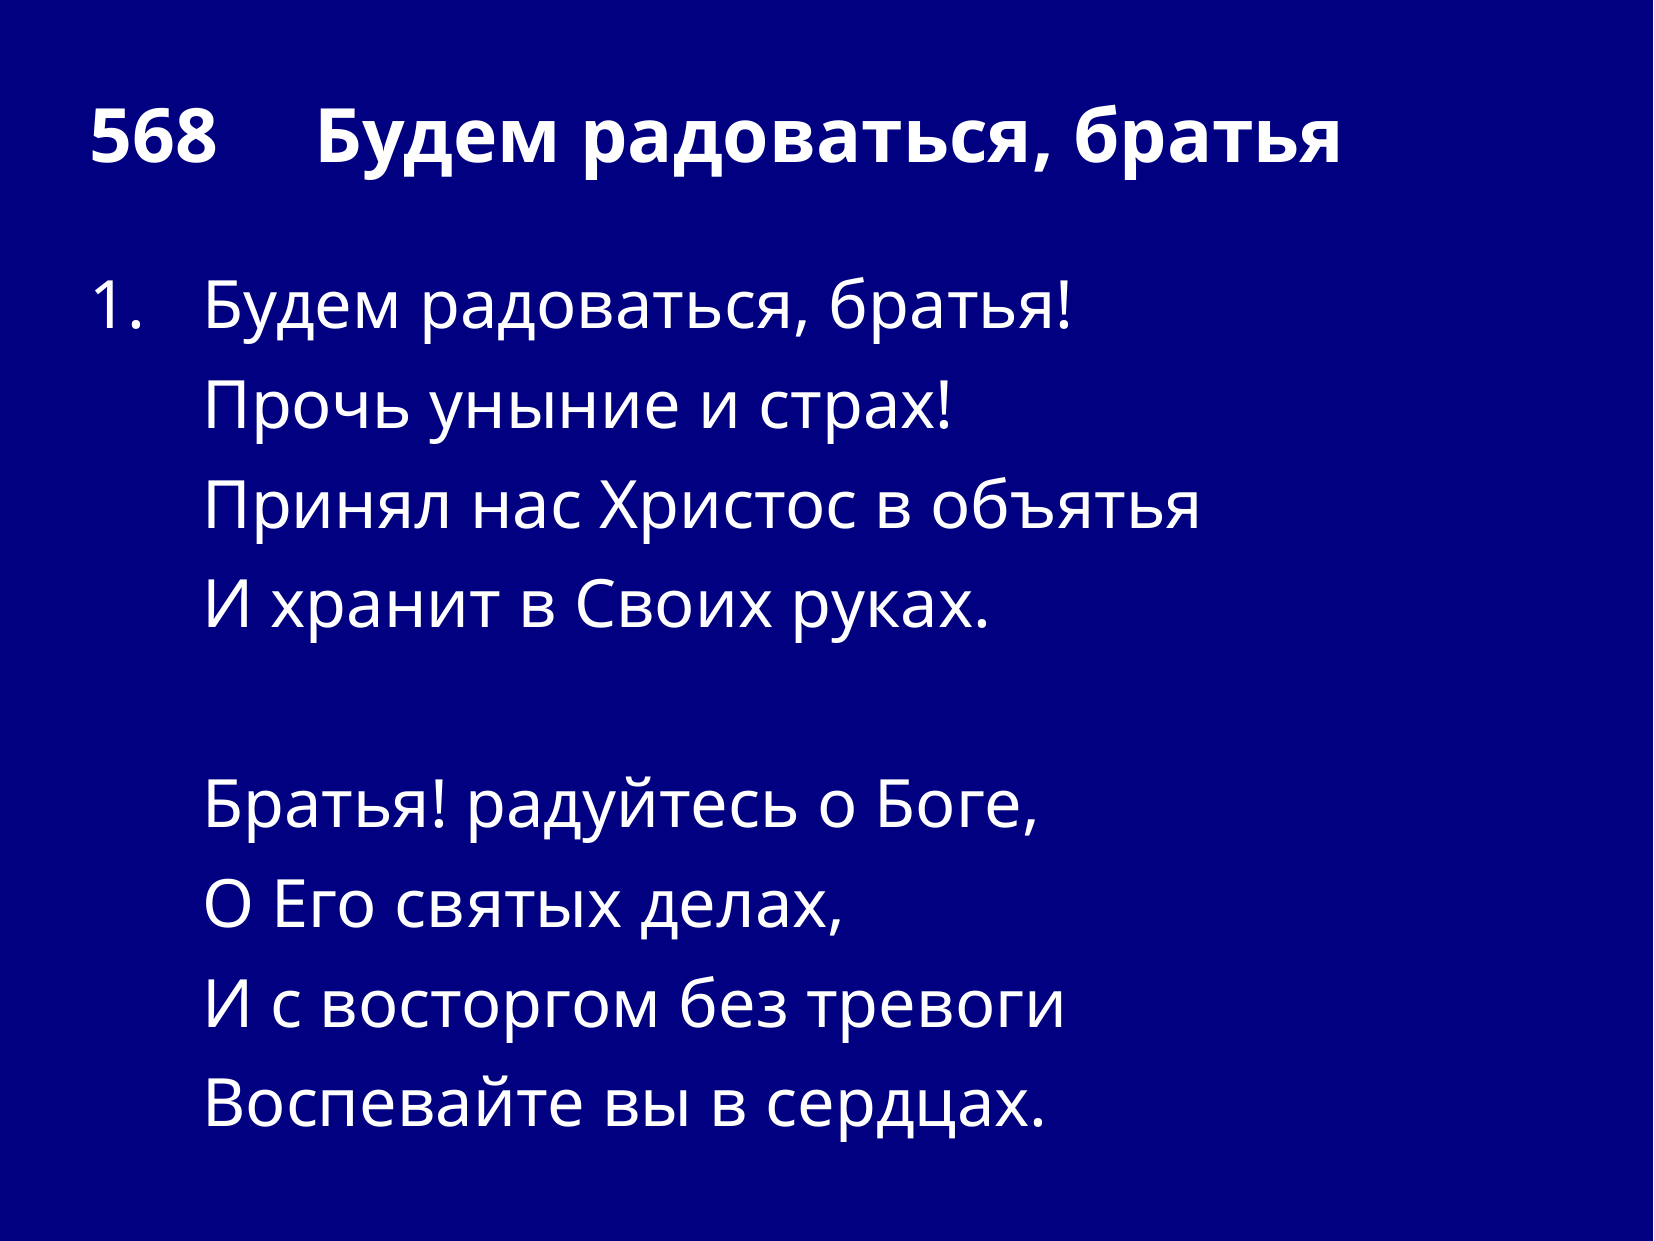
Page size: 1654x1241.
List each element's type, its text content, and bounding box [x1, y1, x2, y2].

text_box 1. Будем радоваться, братья! Прочь уныние и страх! Принял нас Христос в объятья И хранит в Своих руках. Братья! радуйтесь о Боге, О Его святых делах, И с восторгом без тревоги Воспевайте вы в сердцах. [75, 188, 1576, 1163]
text_box 568 Будем радоваться, братья [75, 75, 1576, 188]
